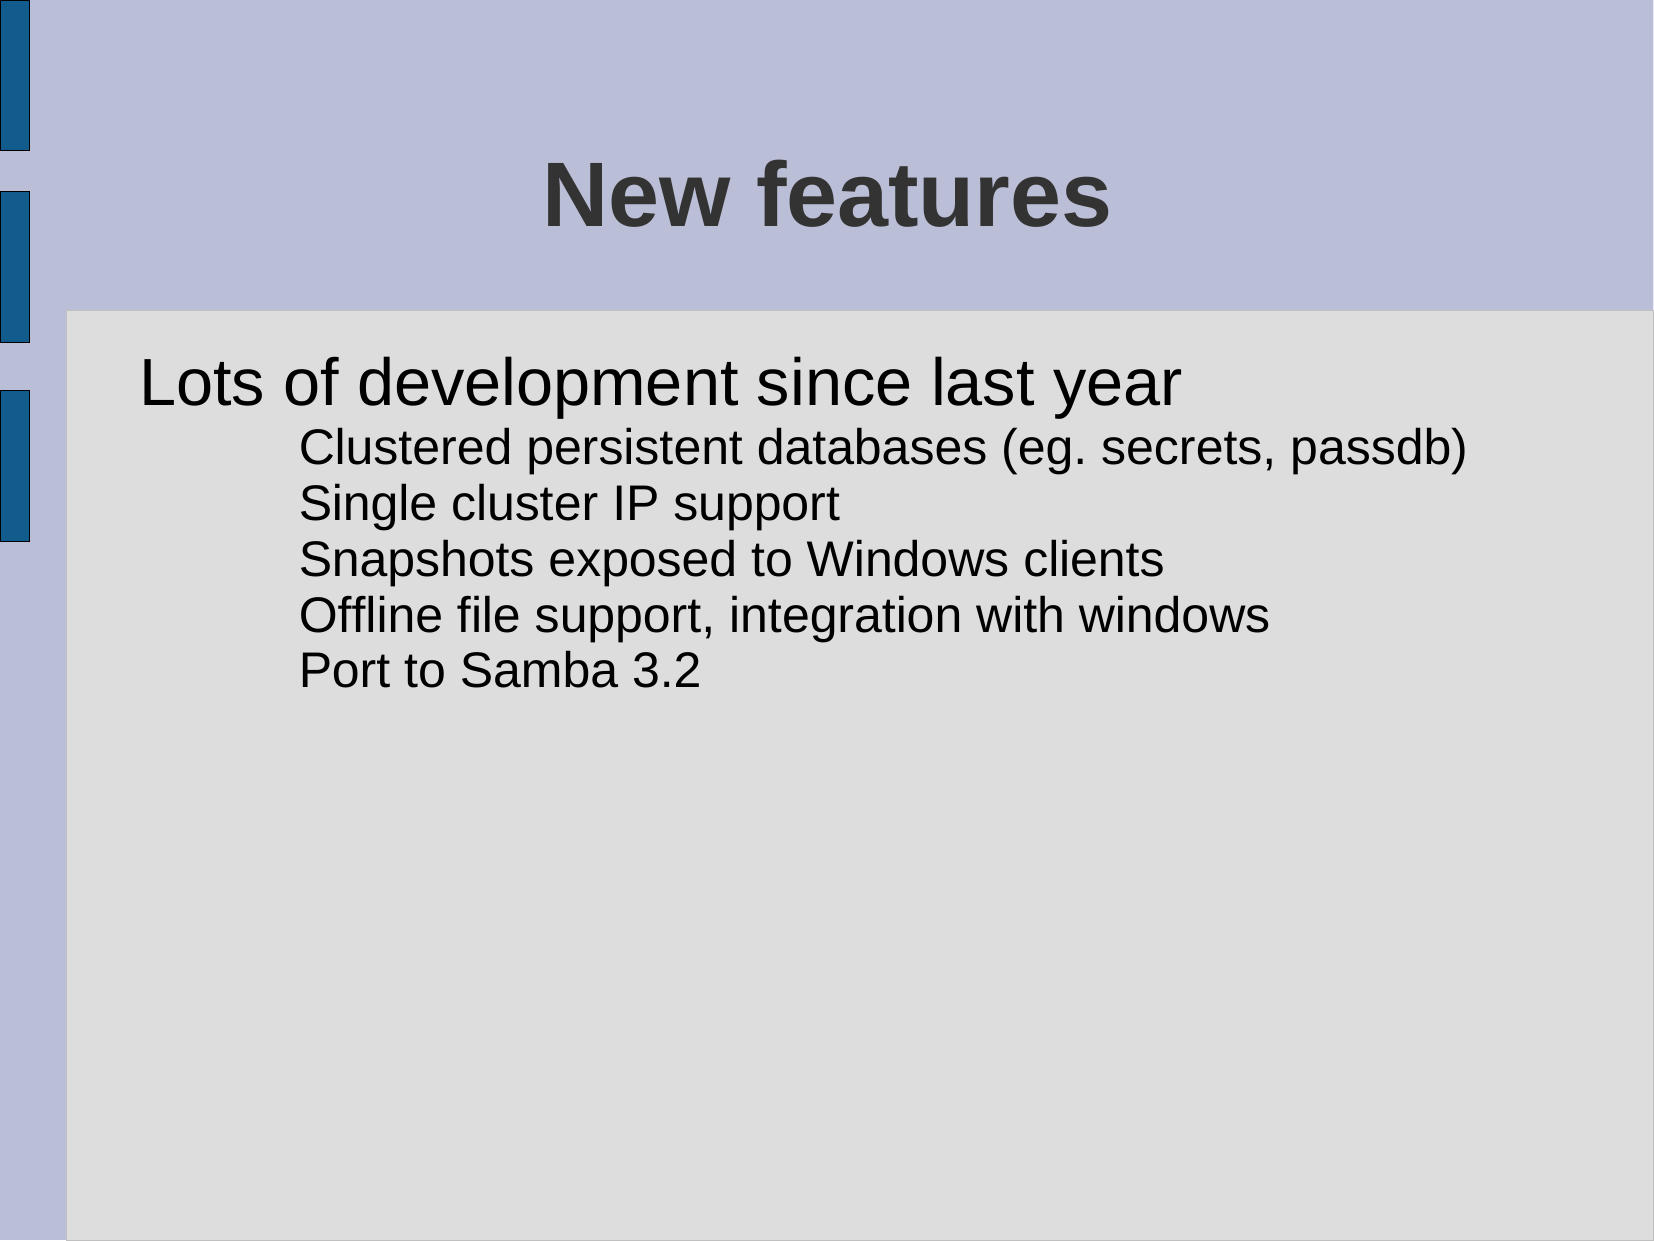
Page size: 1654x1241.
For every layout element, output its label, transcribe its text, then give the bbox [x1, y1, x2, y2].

title New features [121, 91, 1534, 299]
list Lots of development since last year Clustered persistent databases (eg. secrets, passdb) Single cluster IP support Snapshots exposed to Windows clients Offline file support, integration with windows Port to Samba 3.2 [121, 344, 1534, 1127]
